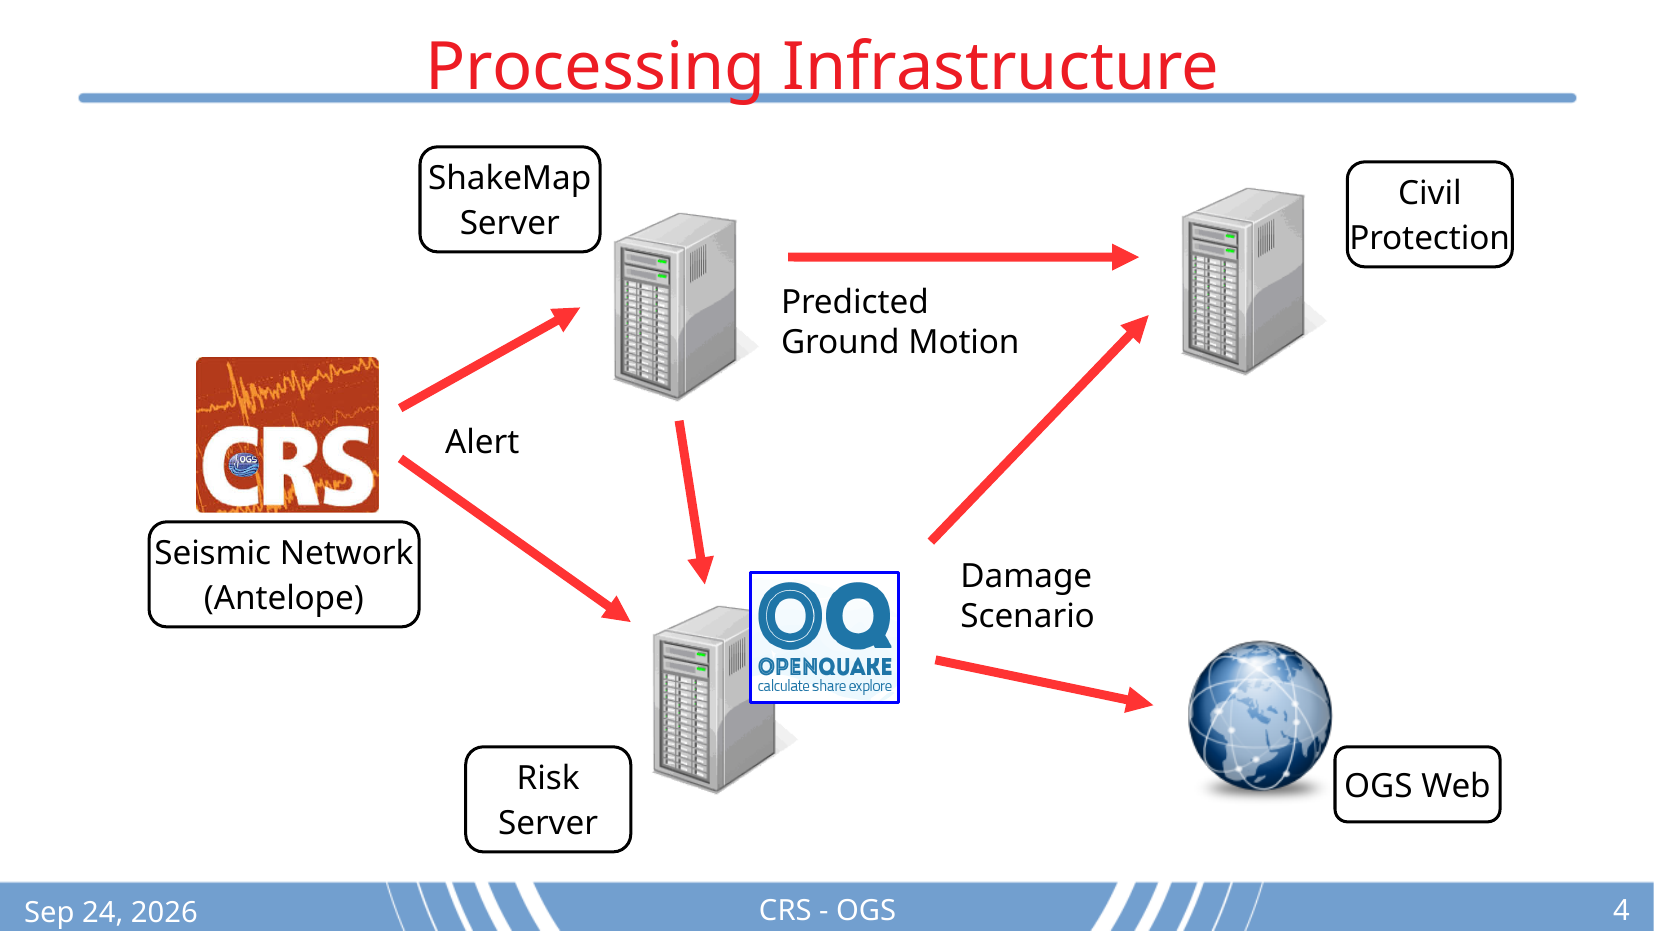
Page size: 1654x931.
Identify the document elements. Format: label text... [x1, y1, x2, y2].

text_box Alert [409, 394, 556, 486]
title Processing Infrastructure [75, 18, 1571, 109]
text_box ShakeMap Server [420, 146, 601, 252]
picture [0, 0, 1654, 931]
text_box Seismic Network (Antelope) [149, 521, 420, 627]
text_box Damage Scenario [887, 529, 1168, 659]
text_box OGS Web [1335, 746, 1501, 822]
text_box Predicted Ground Motion [750, 284, 1051, 357]
text_box Risk Server [465, 746, 631, 852]
text_box Civil Protection [1347, 161, 1513, 267]
